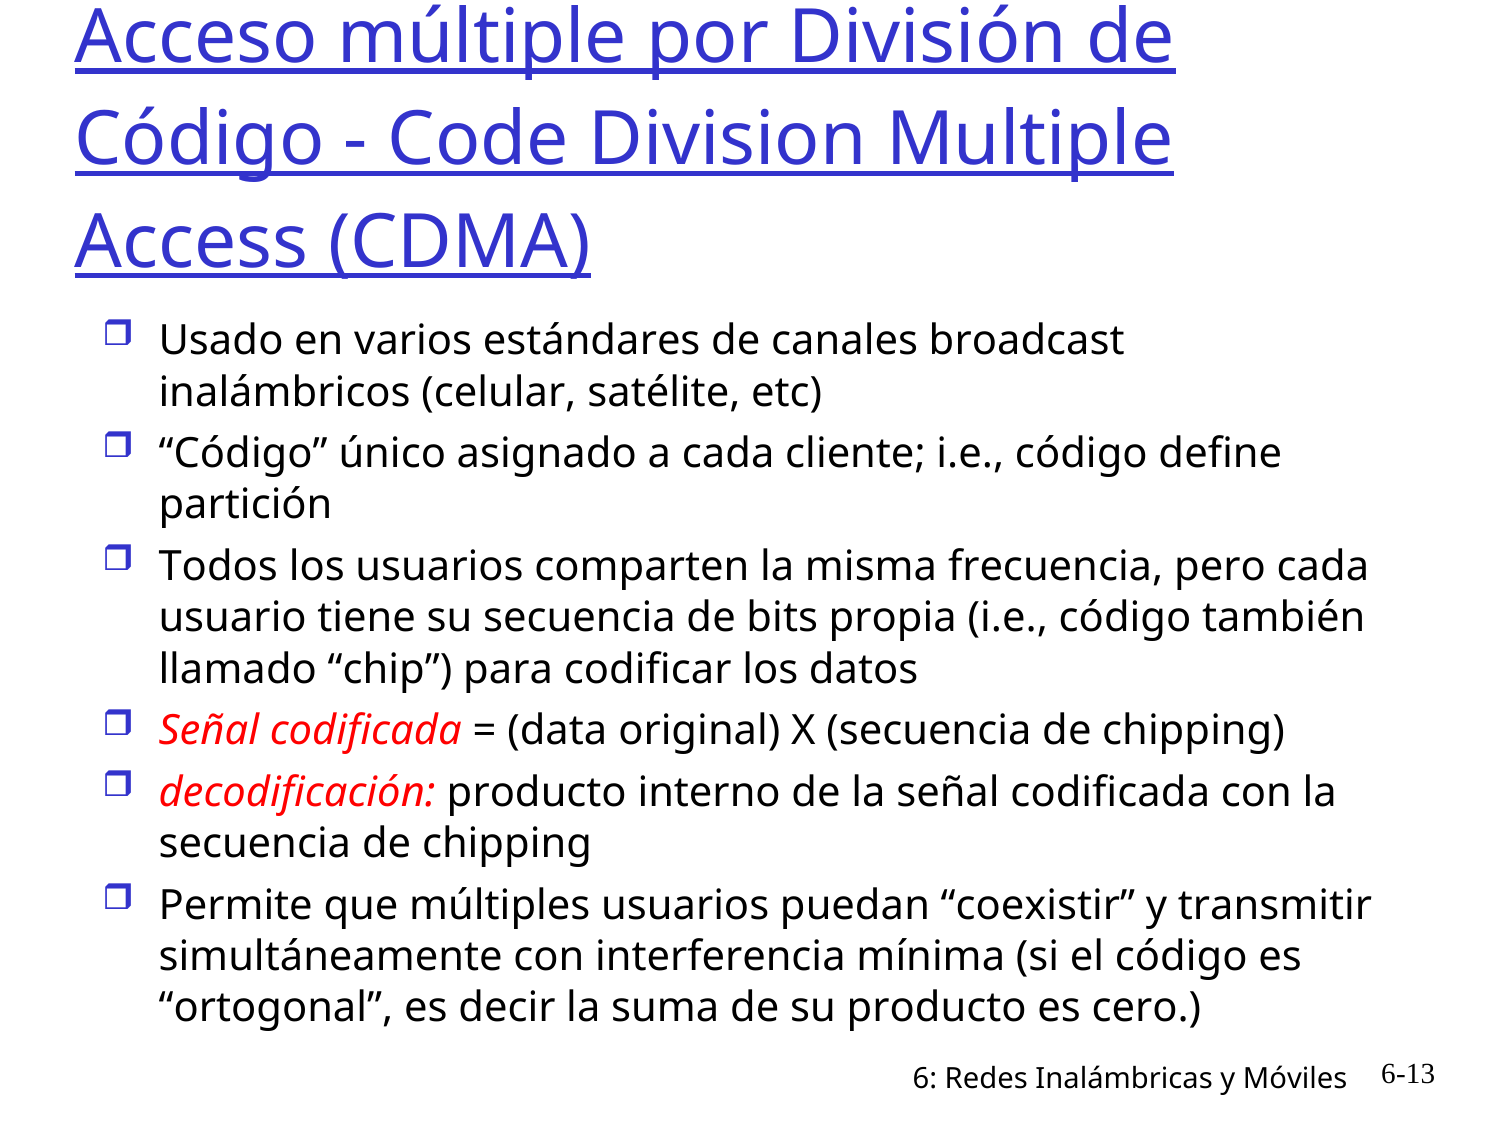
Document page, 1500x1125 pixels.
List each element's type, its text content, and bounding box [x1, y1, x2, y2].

list Usado en varios estándares de canales broadcast inalámbricos (celular, satélite, etc) “Código” único asignado a cada cliente; i.e., código define partición Todos los usuarios comparten la misma frecuencia, pero cada usuario tiene su secuencia de bits propia (i.e., código también llamado “chip”) para codificar los datos Señal codificada = (data original) X (secuencia de chipping) decodificación: producto interno de la señal codificada con la secuencia de chipping Permite que múltiples usuarios puedan “coexistir” y transmitir simultáneamente con interferencia mínima (si el código es “ortogonal”, es decir la suma de su producto es cero.) [87, 306, 1389, 1095]
title Acceso múltiple por División de Código - Code Division Multiple Access (CDMA) [59, 0, 1432, 275]
